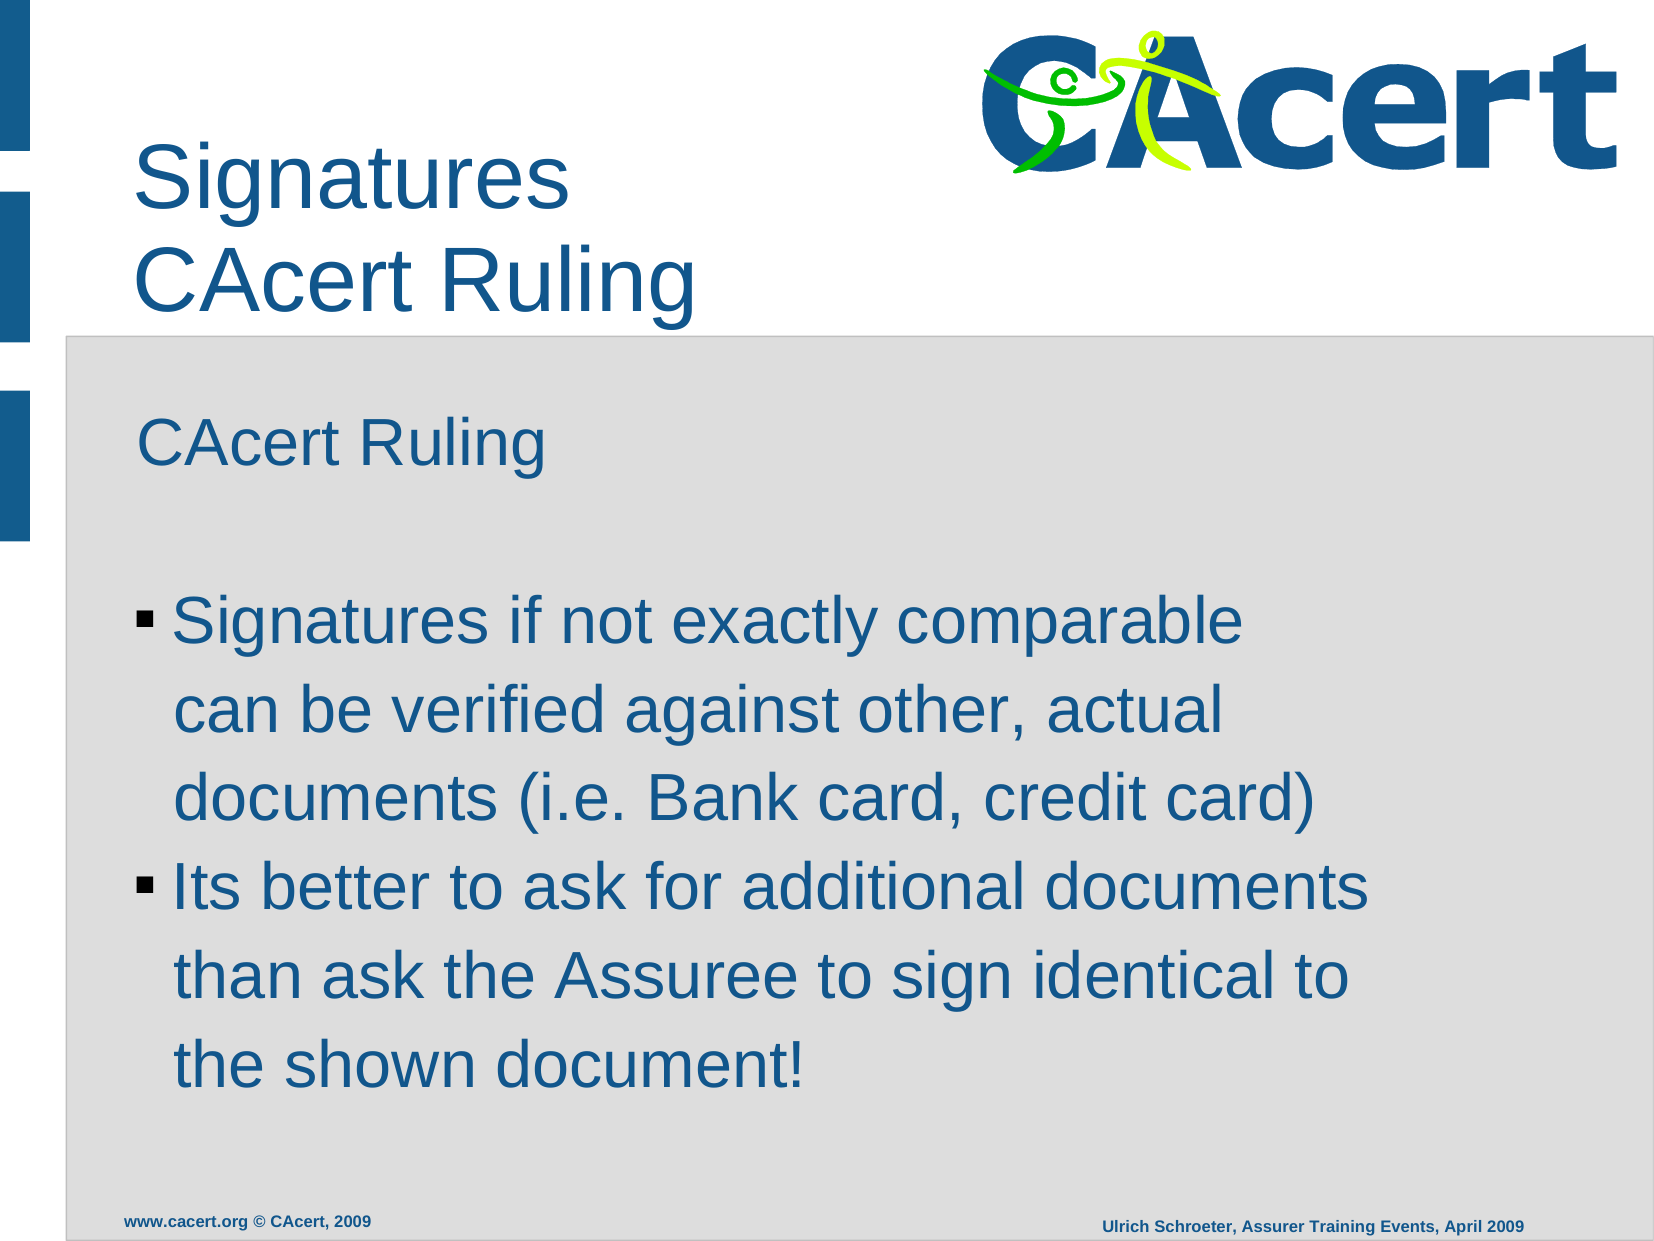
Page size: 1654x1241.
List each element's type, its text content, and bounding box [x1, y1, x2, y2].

text_box Signatures CAcert Ruling [118, 118, 715, 339]
text_box CAcert Ruling Signatures if not exactly comparable can be verified against other, actual documents (i.e. Bank card, credit card) Its better to ask for additional documents than ask the Assuree to sign identical to the shown document! [121, 383, 1387, 1109]
